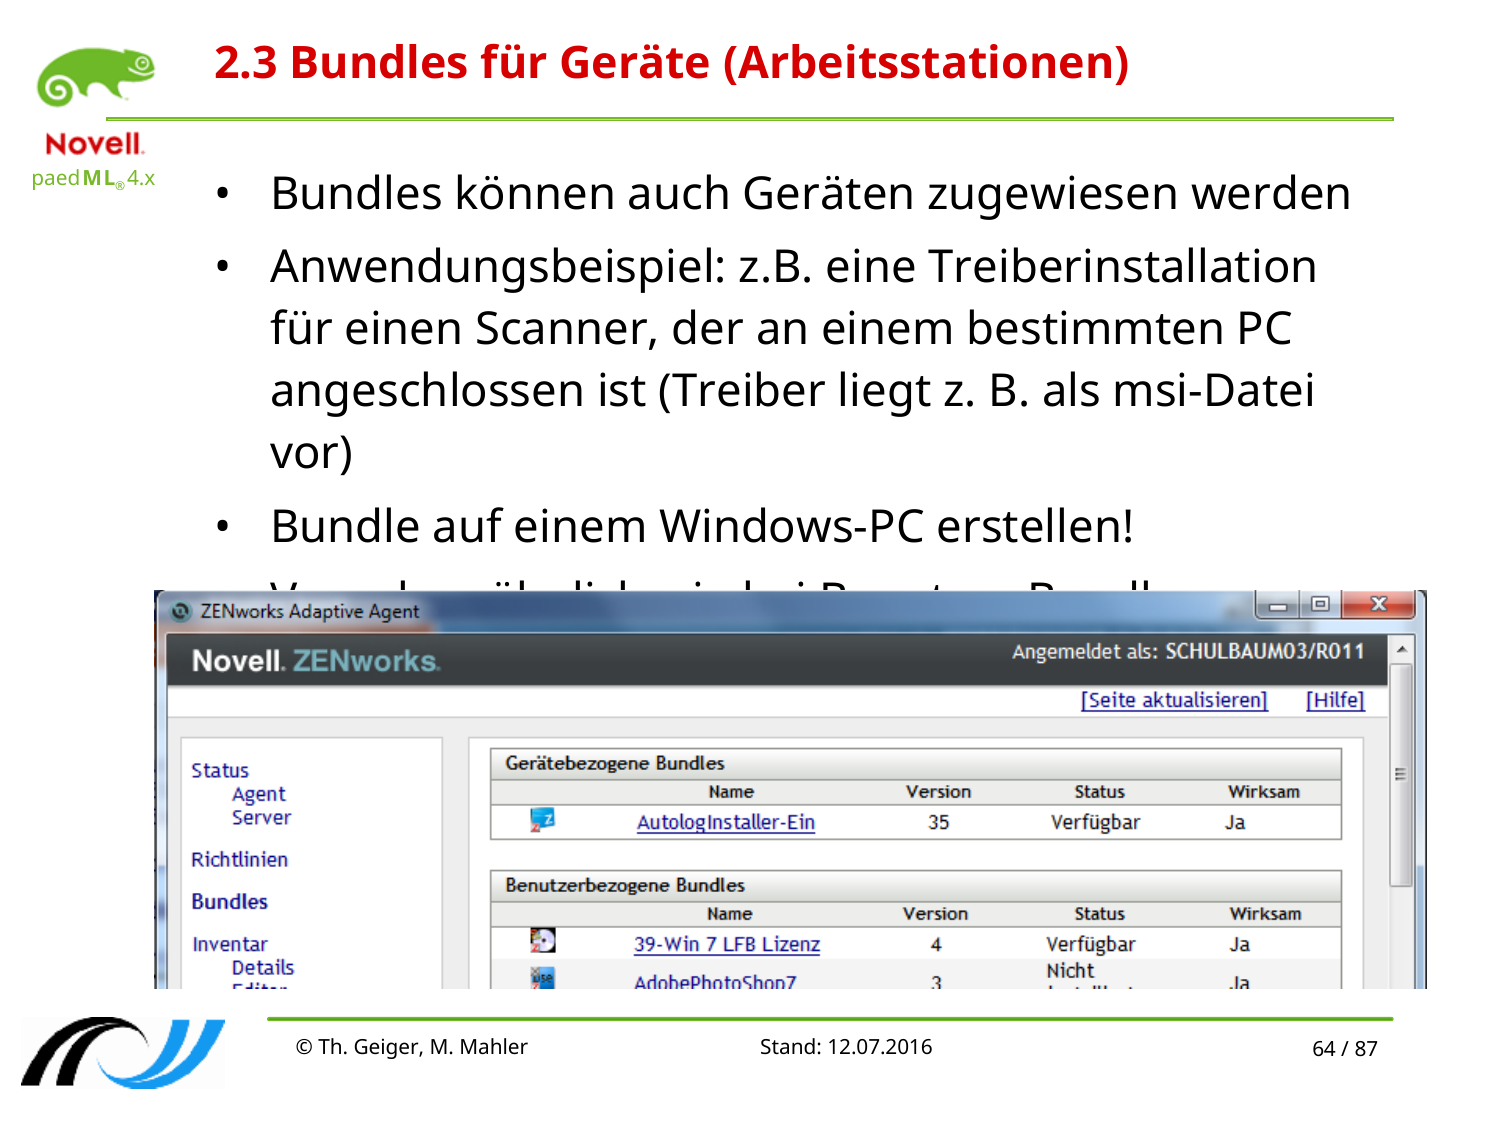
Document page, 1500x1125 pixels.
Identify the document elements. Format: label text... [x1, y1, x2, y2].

picture [154, 590, 1427, 989]
title 2.3 Bundles für Geräte (Arbeitsstationen) [214, 16, 1393, 108]
list Bundles können auch Geräten zugewiesen werden Anwendungsbeispiel: z.B. eine Treiberinstallation für einen Scanner, der an einem bestimmten PC angeschlossen ist (Treiber liegt z. B. als msi-Datei vor) Bundle auf einem Windows-PC erstellen! Vorgehen ähnlich wie bei Benutzer-Bundles, lediglich bei Beziehungen muss ein Gerät ausgewählt werden! [214, 160, 1393, 590]
picture [24, 32, 167, 175]
picture [21, 1017, 225, 1089]
